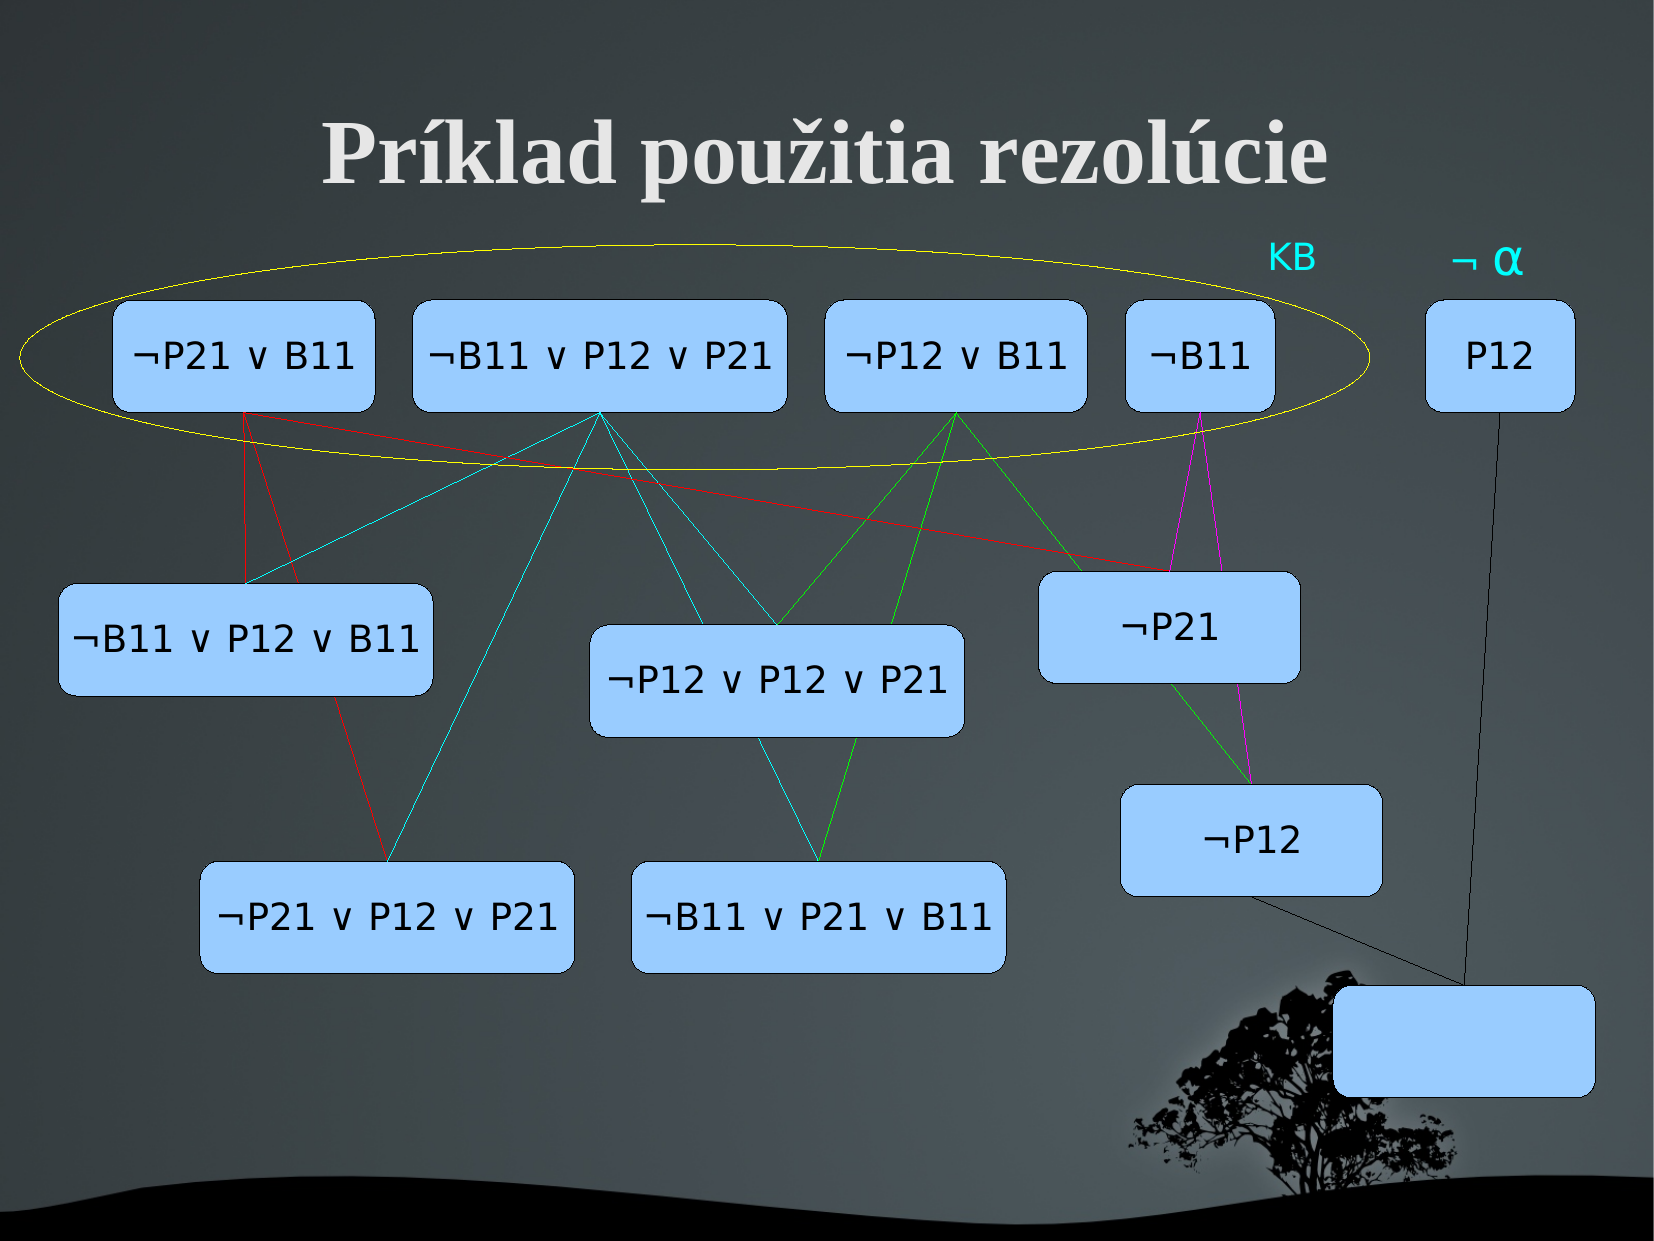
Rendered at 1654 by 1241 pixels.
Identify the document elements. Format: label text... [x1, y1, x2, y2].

text_box ¬P21 ∨ B11 [112, 300, 376, 413]
text_box ¬ α [1431, 225, 1544, 291]
text_box ¬P21 [1038, 571, 1301, 684]
text_box [1332, 985, 1596, 1098]
title Príklad použitia rezolúcie [82, 56, 1571, 250]
picture [0, 0, 1654, 1241]
text_box ¬P21 ∨ P12 ∨ P21 [199, 861, 575, 974]
text_box ¬B11 ∨ P21 ∨ B11 [631, 861, 1007, 974]
text_box P12 [1425, 299, 1576, 413]
text_box ¬P12 ∨ B11 [824, 299, 1088, 413]
text_box ¬B11 ∨ P12 ∨ B11 [58, 583, 434, 697]
text_box ¬B11 [1125, 299, 1276, 413]
text_box ¬B11 ∨ P12 ∨ P21 [412, 299, 788, 413]
text_box ¬P12 ∨ P12 ∨ P21 [589, 624, 965, 738]
text_box ¬P12 [1120, 784, 1383, 897]
text_box KB [1236, 225, 1349, 291]
